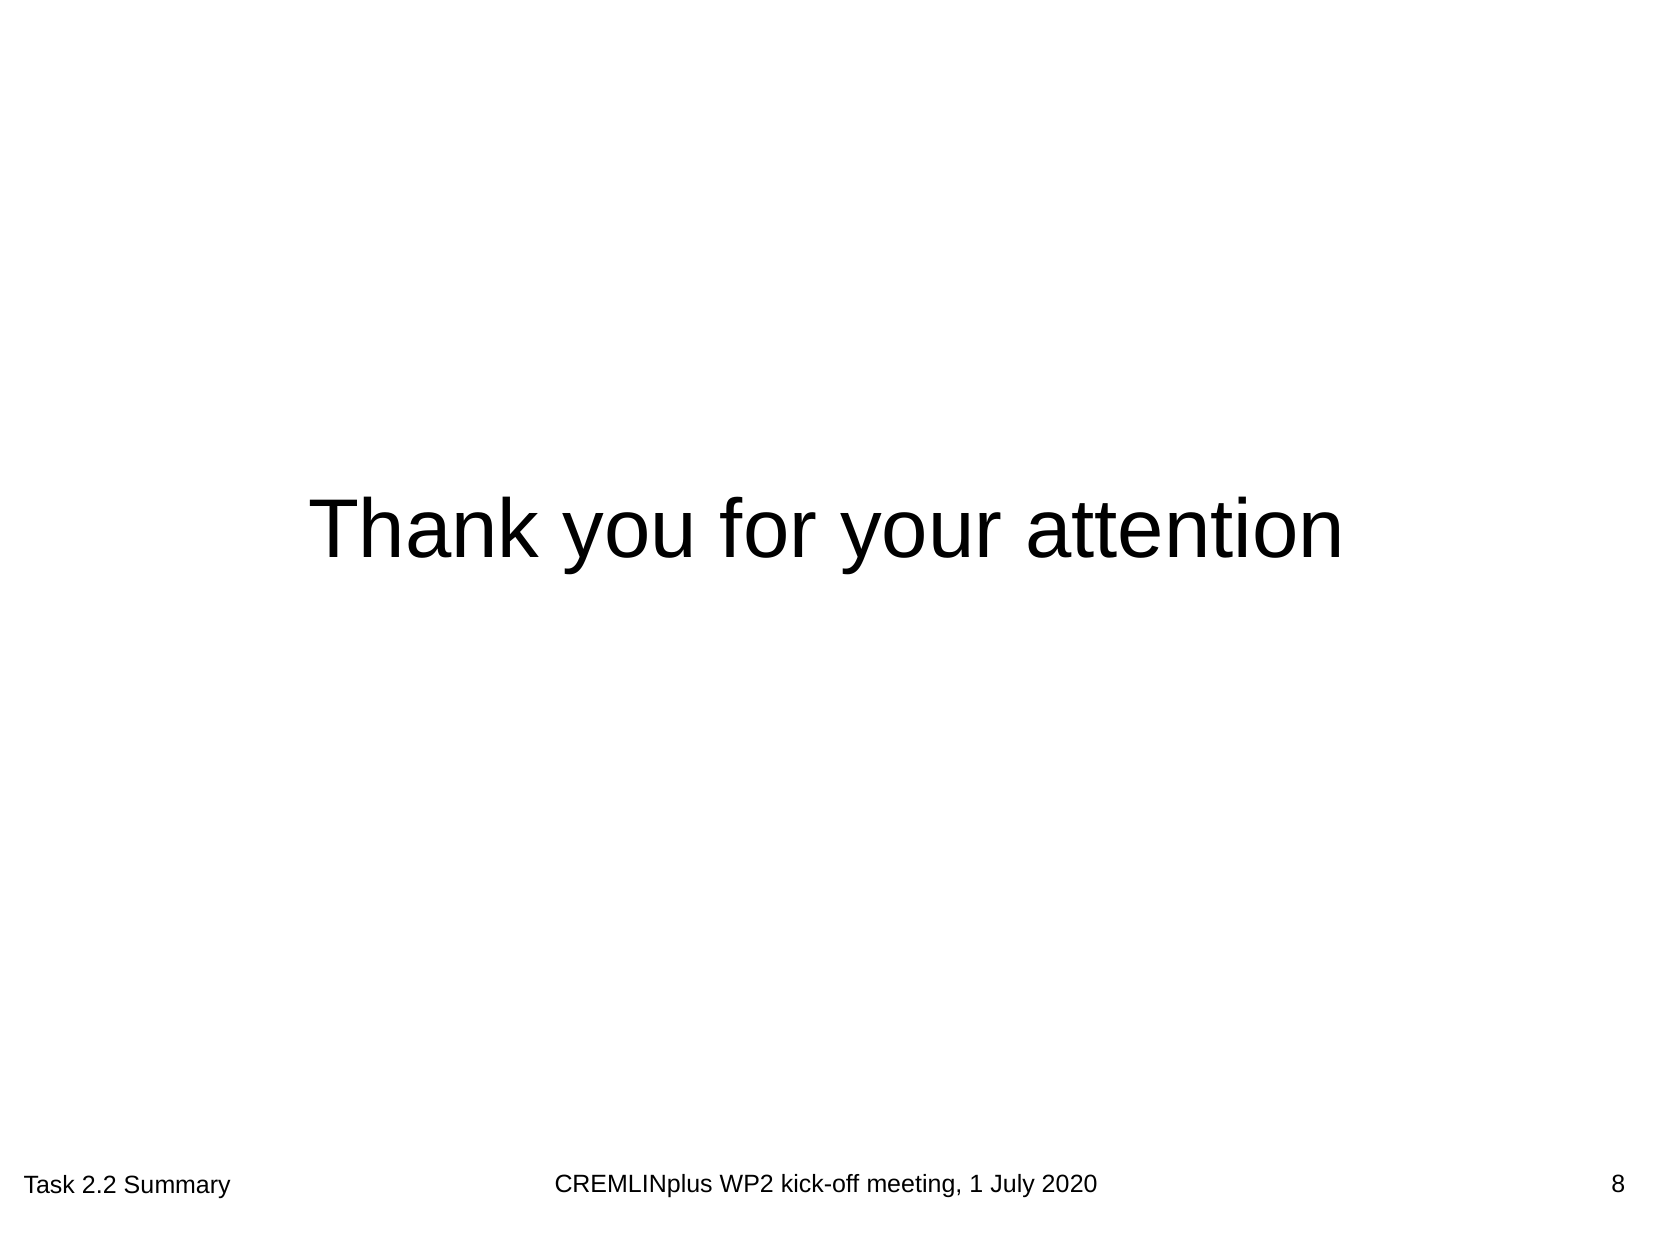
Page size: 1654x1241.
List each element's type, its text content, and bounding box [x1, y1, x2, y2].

title Thank you for your attention [82, 425, 1571, 633]
